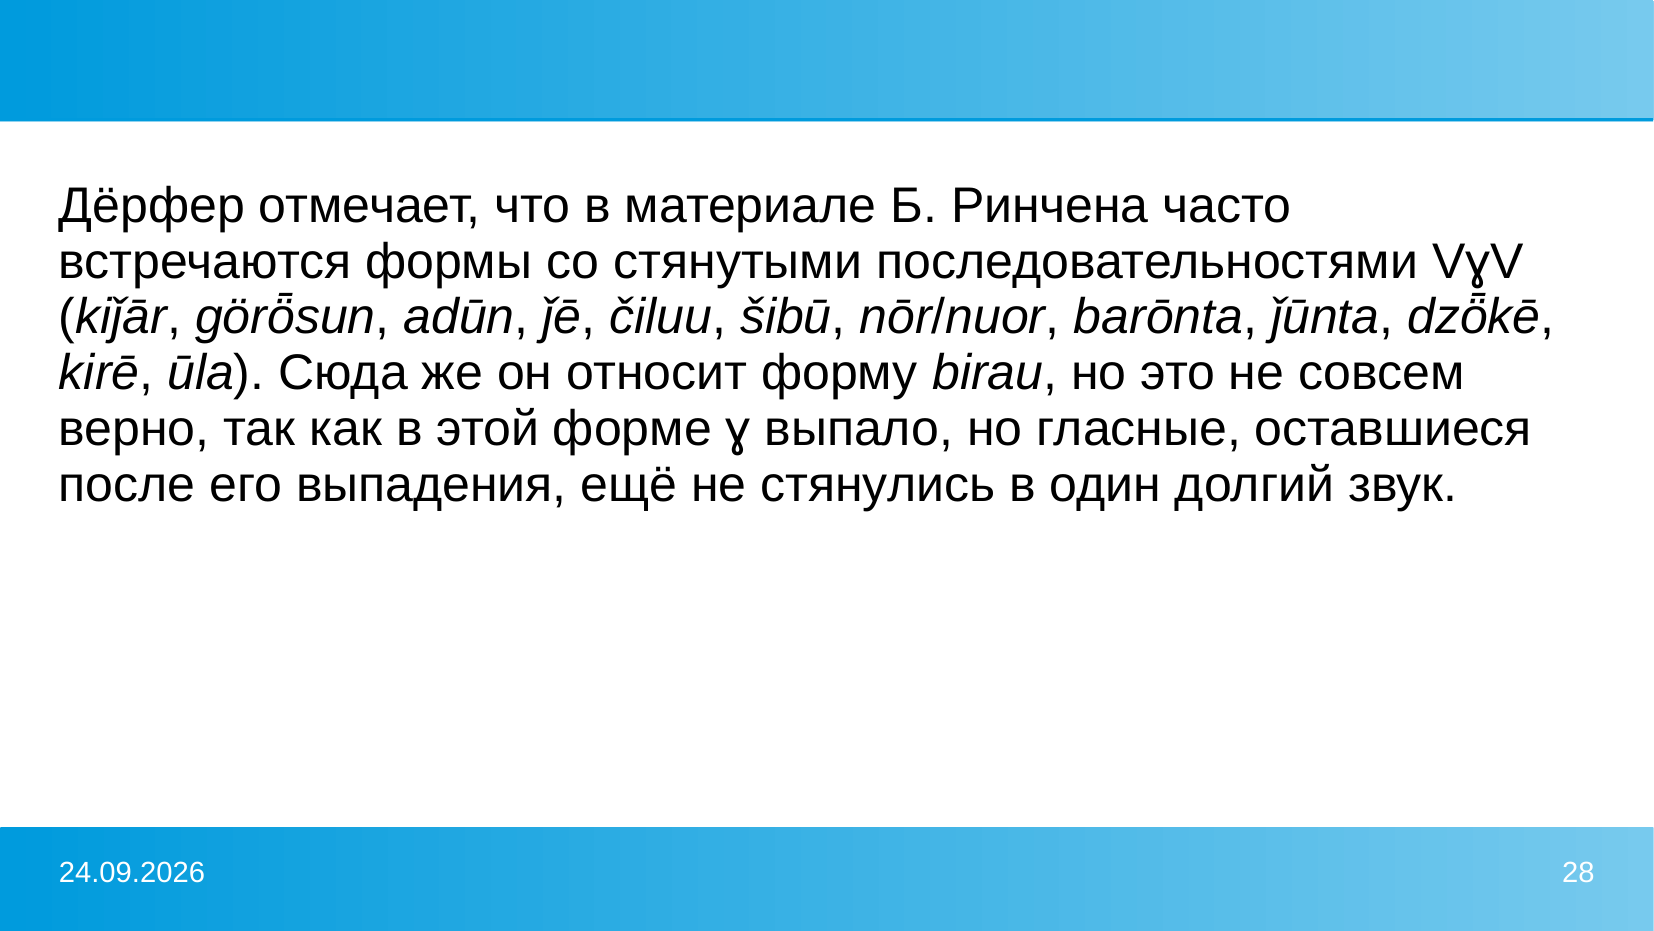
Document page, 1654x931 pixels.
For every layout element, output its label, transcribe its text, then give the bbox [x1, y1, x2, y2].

list Дёрфер отмечает, что в материале Б. Ринчена часто встречаются формы со стянутыми последовательностями VɣV (kiǰār, görȫsun, adūn, ǰē, čiluu, šibū, nōr/nuor, barōnta, ǰūnta, dzȫkē, kirē, ūla). Сюда же он относит форму birau, но это не совсем верно, так как в этой форме ɣ выпало, но гласные, оставшиеся после его выпадения, ещё не стянулись в один долгий звук. [59, 177, 1595, 768]
